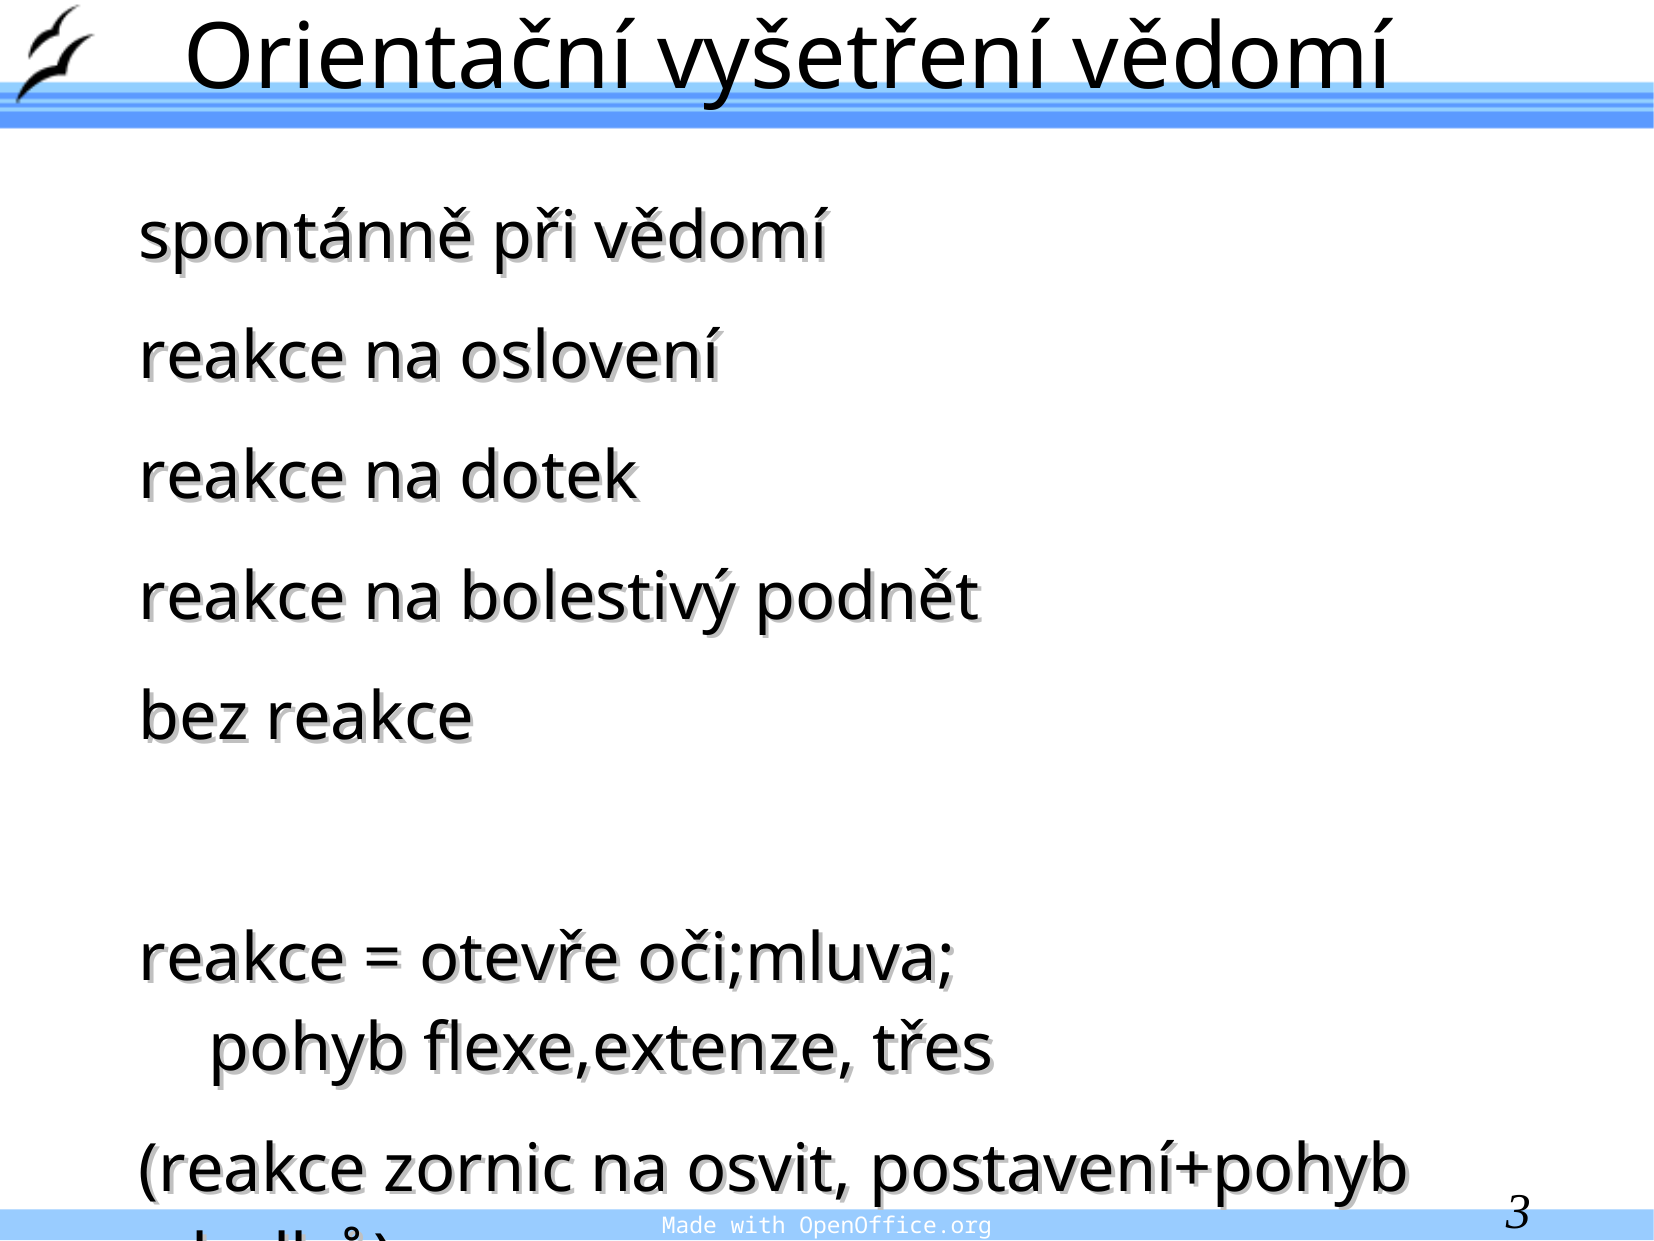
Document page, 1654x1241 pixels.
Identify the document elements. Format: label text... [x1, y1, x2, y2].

list spontánně při vědomí reakce na oslovení reakce na dotek reakce na bolestivý podnět bez reakce reakce = otevře oči;mluva; pohyb flexe,extenze, třes (reakce zornic na osvit, postavení+pohyb bulbů) [120, 187, 1533, 1199]
title Orientační vyšetření vědomí [94, 0, 1507, 109]
picture [0, 0, 1654, 133]
